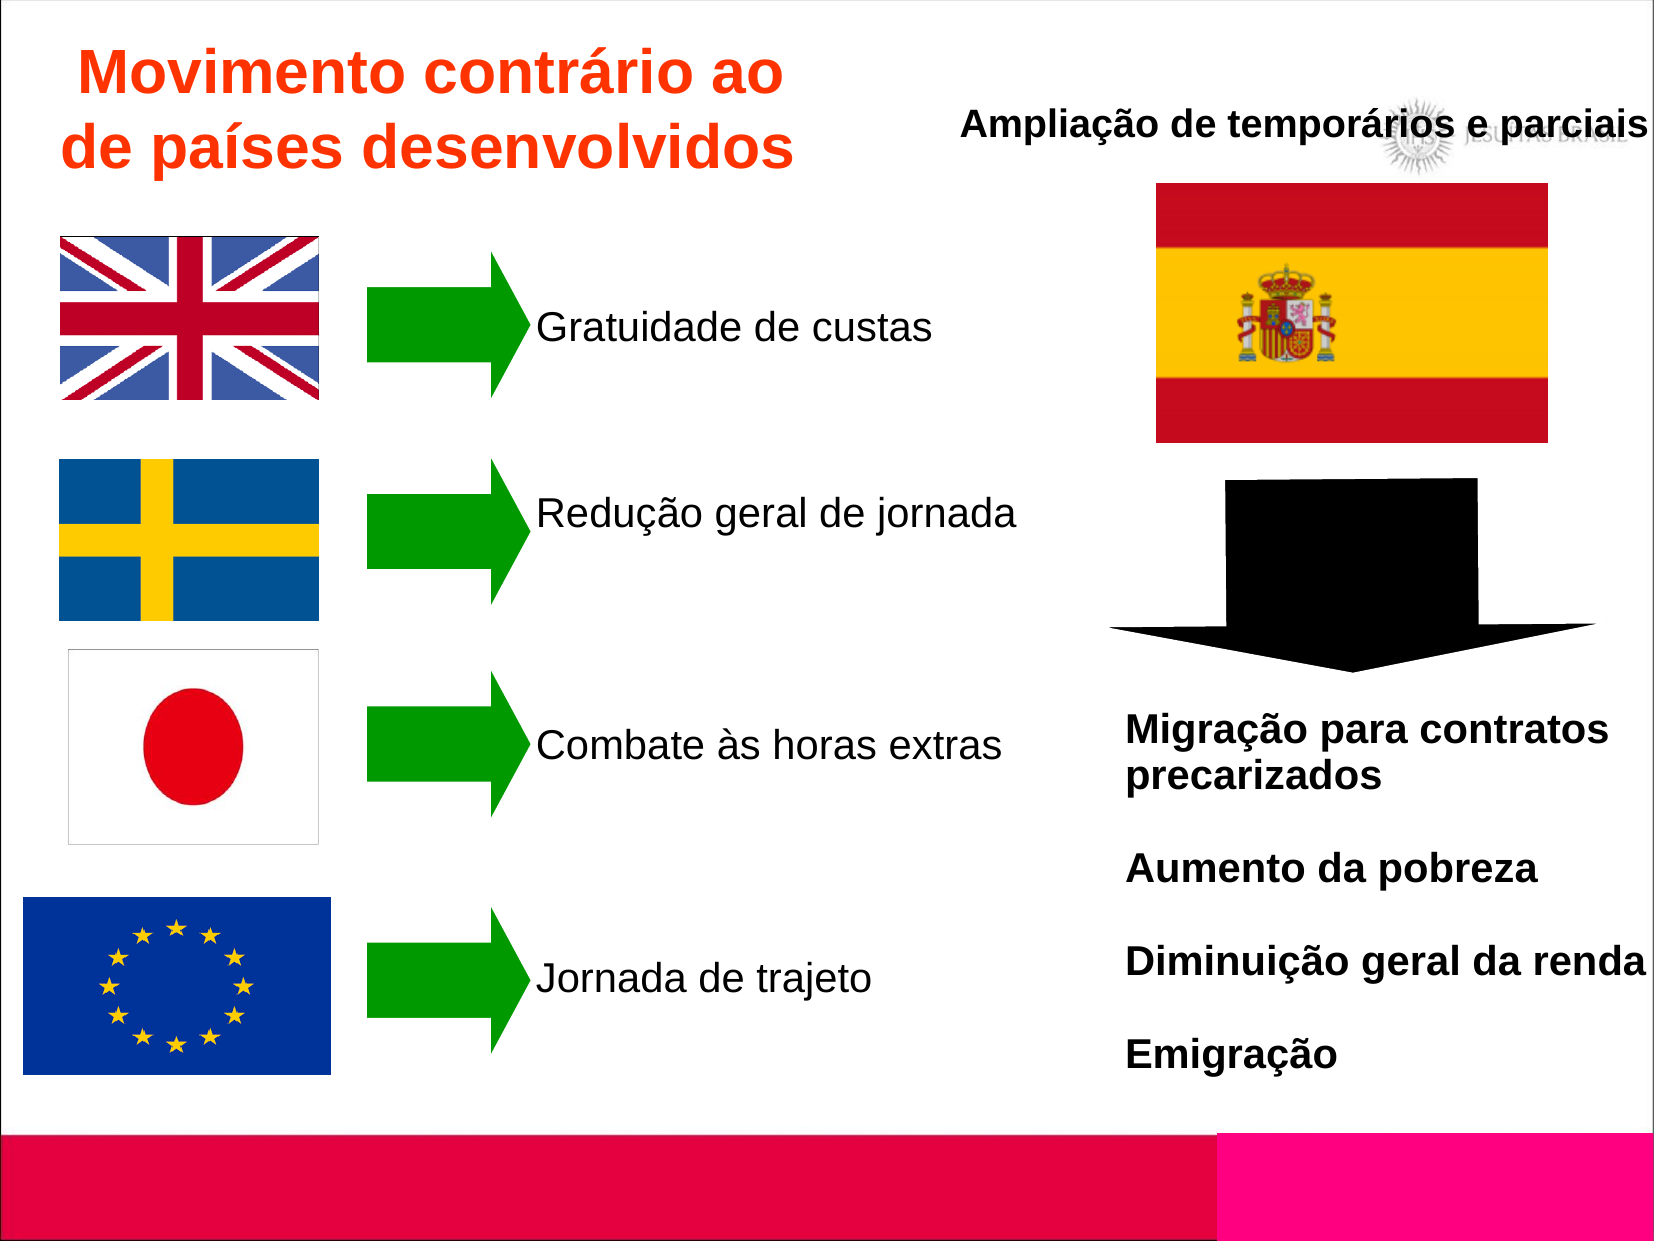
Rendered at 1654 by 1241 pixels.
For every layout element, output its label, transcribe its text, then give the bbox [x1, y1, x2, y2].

text_box Movimento contrário ao de países desenvolvidos [45, 23, 1630, 554]
text_box Migração para contratos precarizados Aumento da pobreza Diminuição geral da renda Emigração [1110, 698, 1654, 1140]
text_box [366, 248, 532, 402]
text_box [366, 667, 532, 821]
picture [60, 236, 319, 400]
picture [0, 0, 1654, 1241]
text_box [1098, 477, 1607, 674]
text_box [366, 903, 532, 1058]
text_box Ampliação de temporários e parciais [944, 94, 1654, 157]
picture [1156, 183, 1548, 443]
text_box Gratuidade de custas Redução geral de jornada Combate às horas extras Jornada de trajeto [520, 203, 1088, 1125]
text_box [366, 454, 532, 609]
